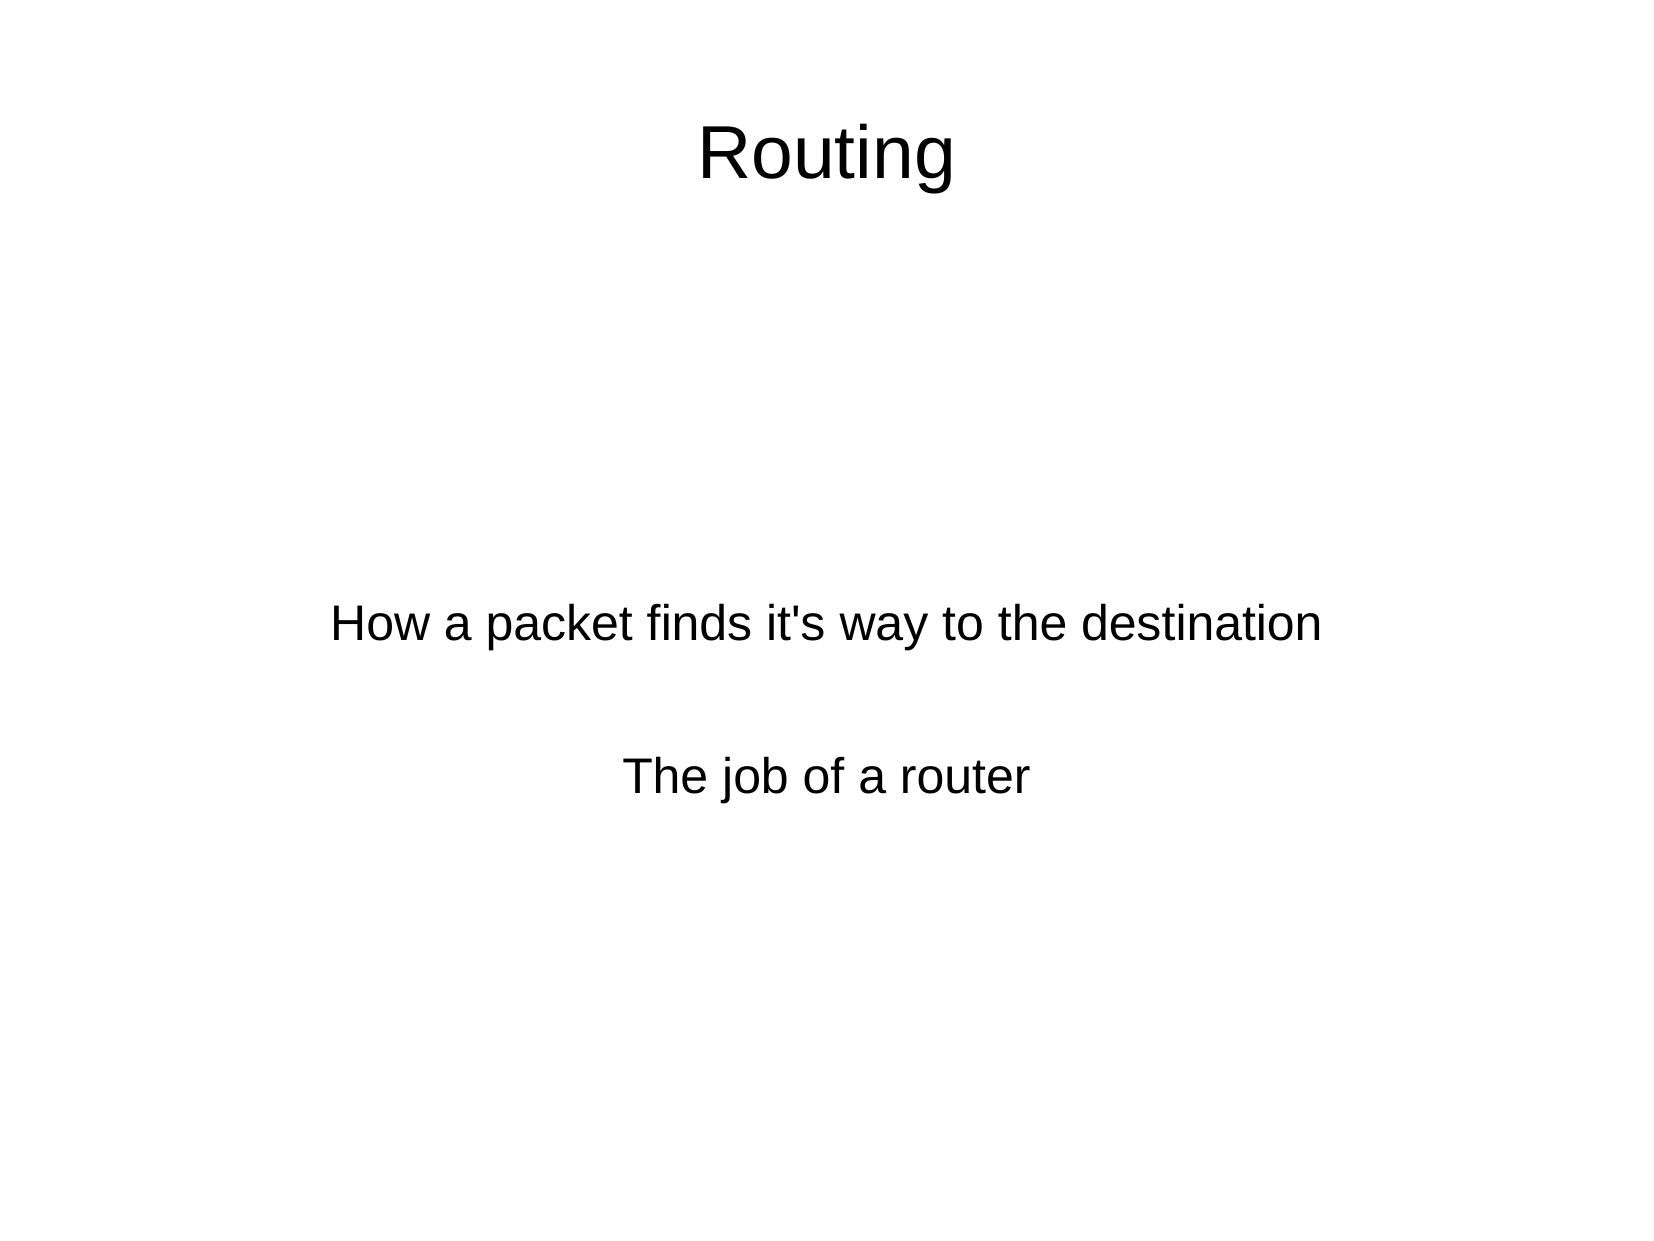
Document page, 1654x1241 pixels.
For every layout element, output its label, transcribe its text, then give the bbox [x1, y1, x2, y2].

subtitle How a packet finds it's way to the destination The job of a router [82, 297, 1571, 1102]
title Routing [82, 49, 1571, 257]
